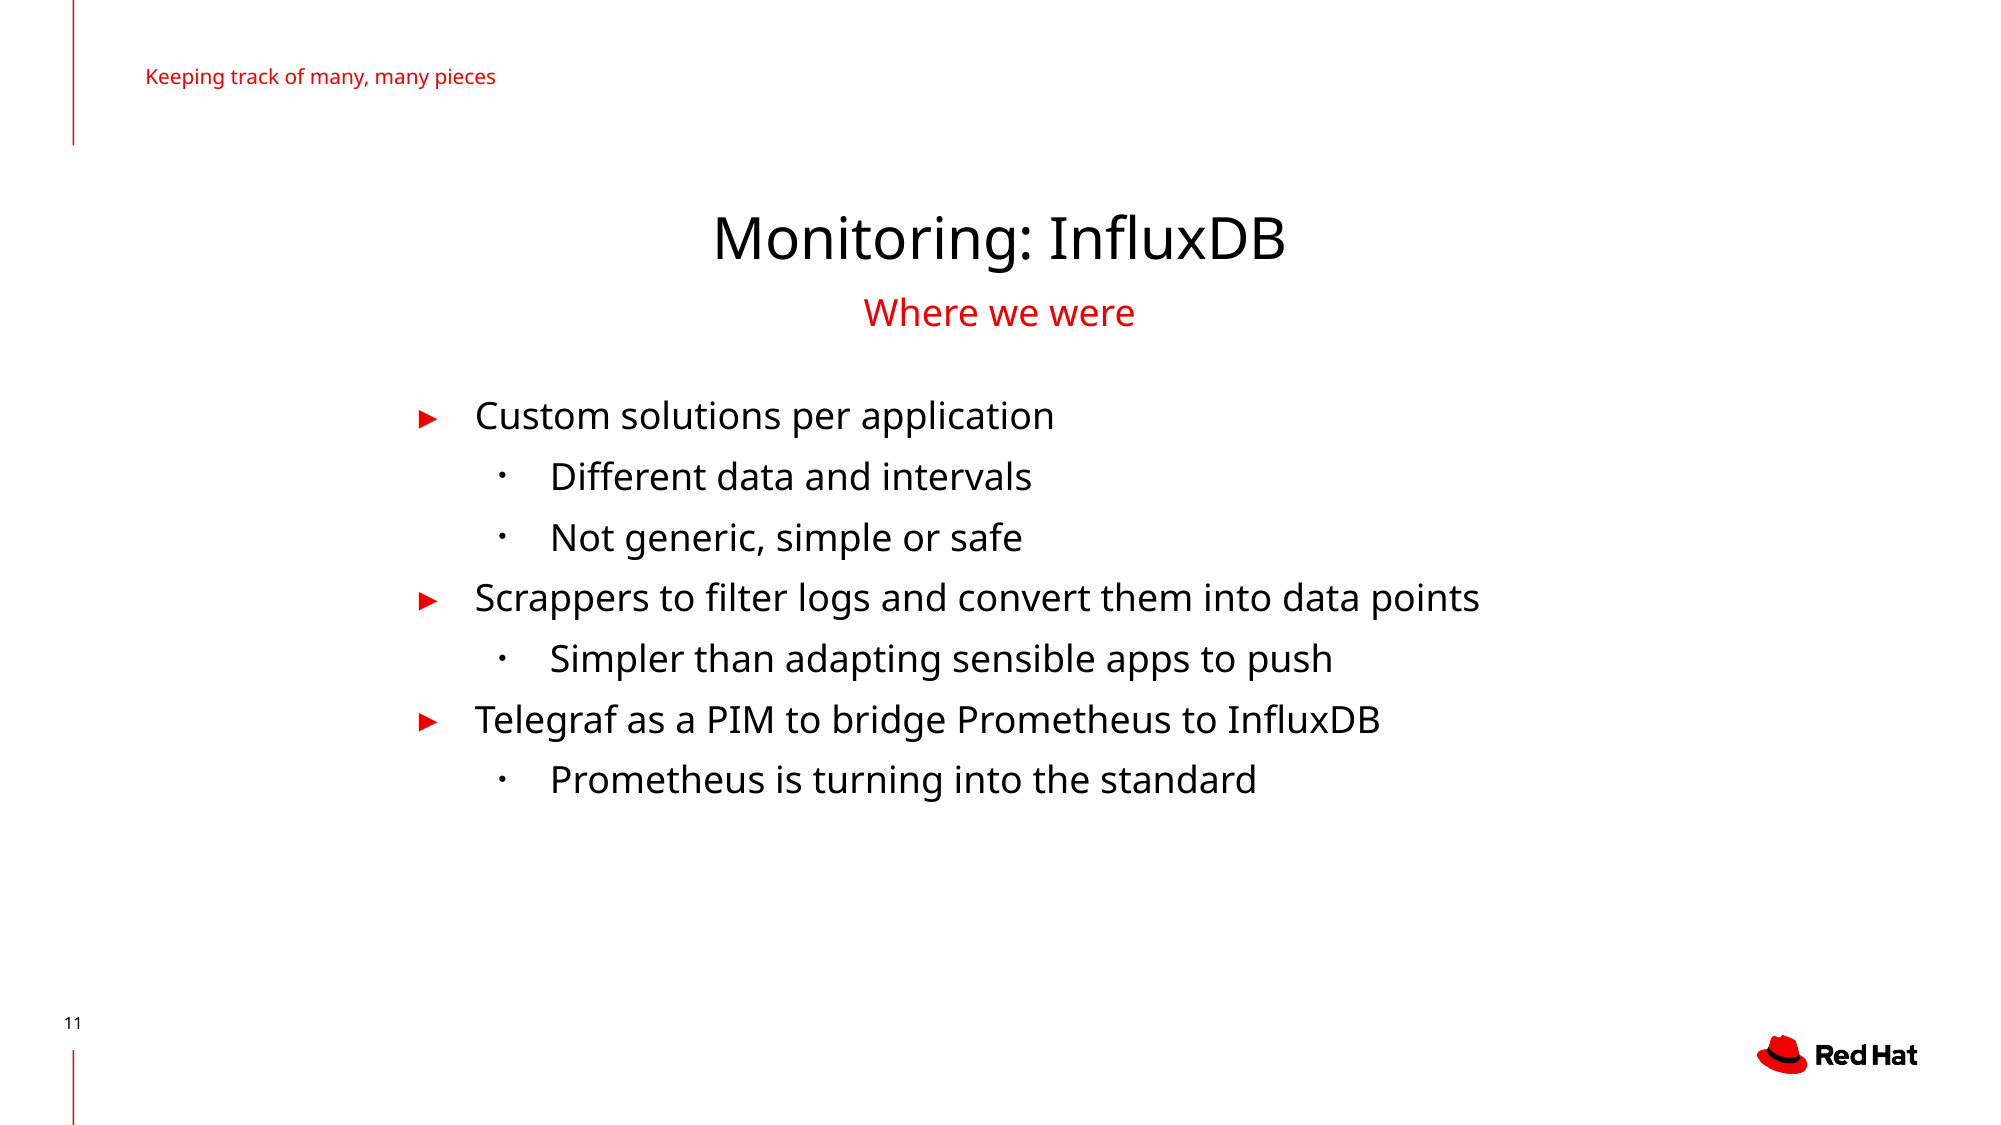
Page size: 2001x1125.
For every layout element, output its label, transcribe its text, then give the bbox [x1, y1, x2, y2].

list Custom solutions per application Different data and intervals Not generic, simple or safe Scrappers to filter logs and convert them into data points Simpler than adapting sensible apps to push Telegraf as a PIM to bridge Prometheus to InfluxDB Prometheus is turning into the standard [399, 376, 1600, 979]
subtitle Where we were [145, 271, 1855, 320]
subtitle Keeping track of many, many pieces [73, 9, 919, 143]
picture [1757, 1035, 1918, 1074]
title Monitoring: InfluxDB [145, 180, 1855, 271]
slide_number <number> [13, 1012, 134, 1036]
